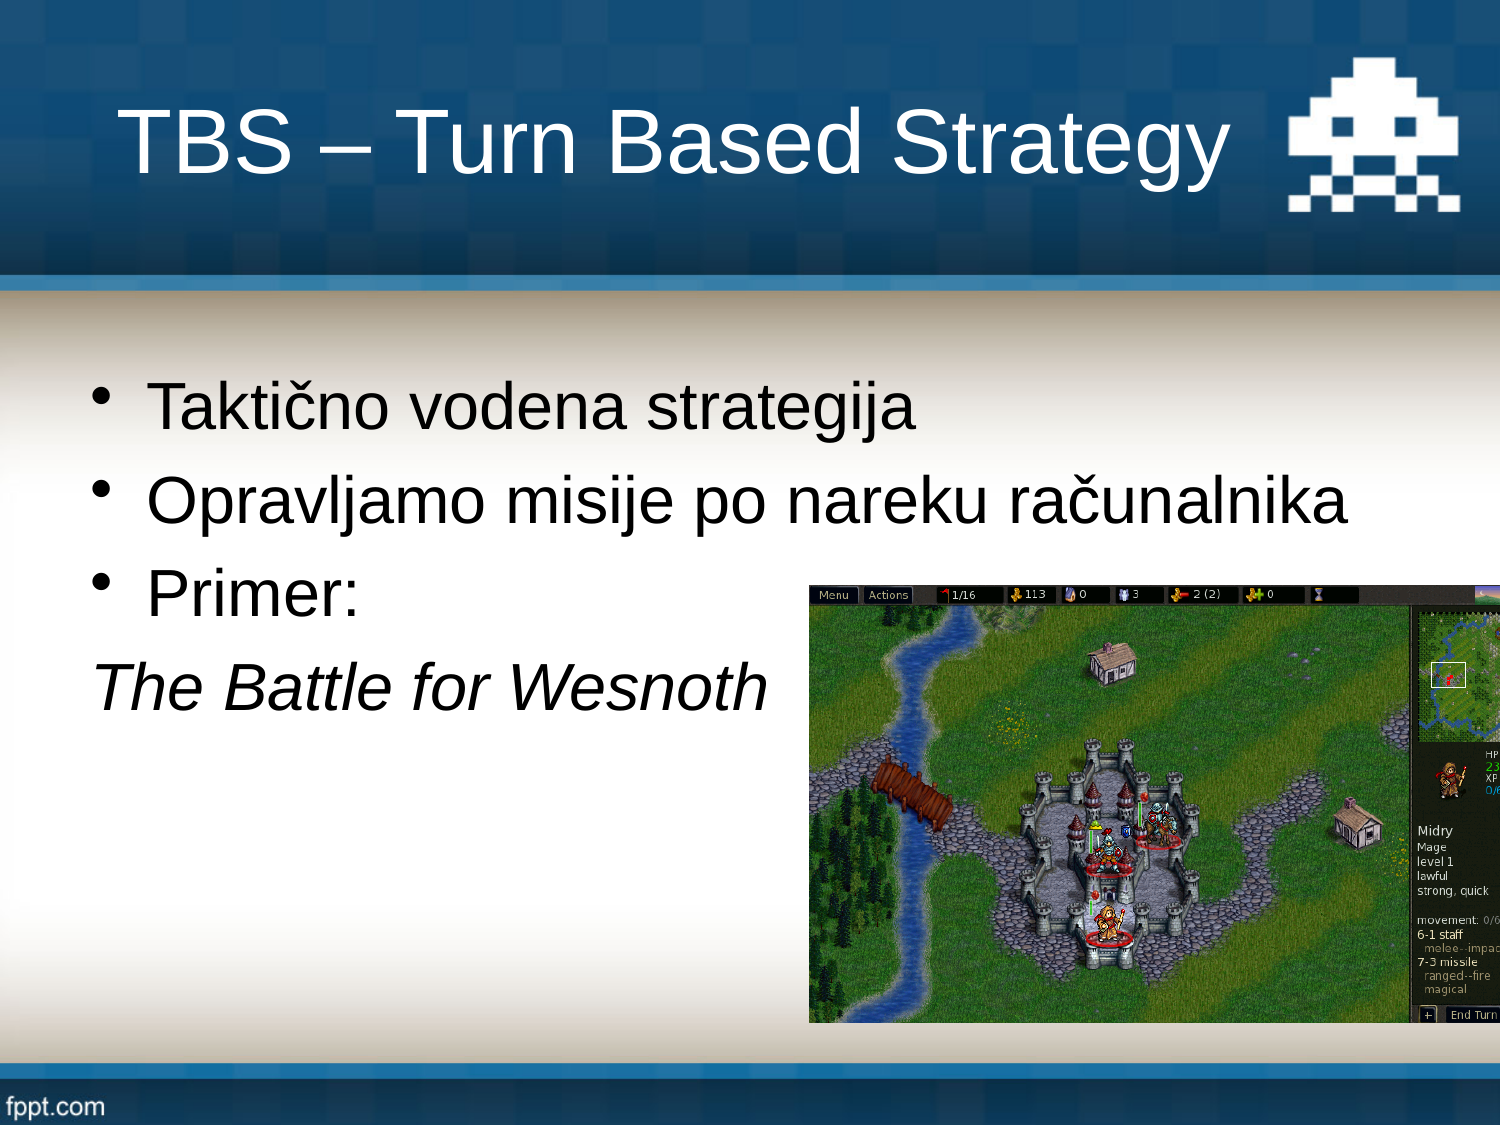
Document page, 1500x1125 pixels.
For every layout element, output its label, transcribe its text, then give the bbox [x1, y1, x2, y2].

picture [0, 0, 1500, 1125]
list Taktično vodena strategija Opravljamo misije po nareku računalnika Primer: The Battle for Wesnoth [75, 262, 1425, 1005]
title TBS – Turn Based Strategy [0, 42, 1350, 231]
